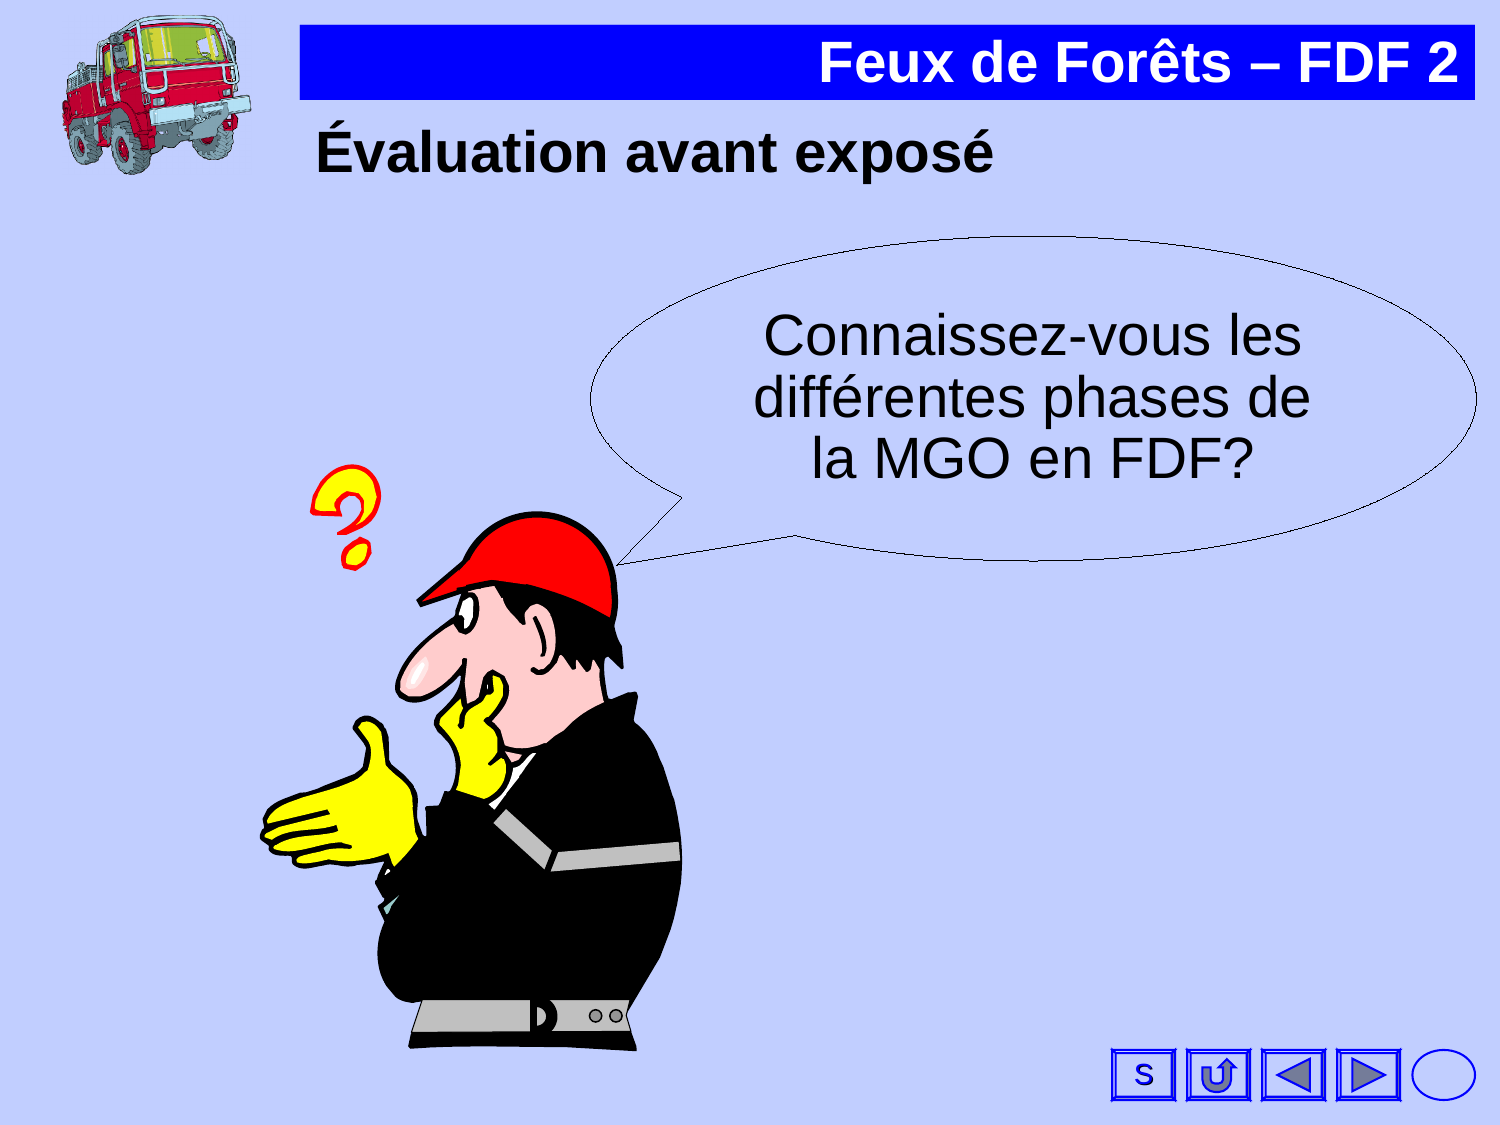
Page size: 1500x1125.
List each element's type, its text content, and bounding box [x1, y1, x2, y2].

text_box Feux de Forêts – FDF 2 [299, 24, 1475, 100]
text_box [309, 464, 382, 535]
text_box [259, 514, 683, 1052]
text_box Connaissez-vous les différentes phases de la MGO en FDF? [590, 236, 1477, 566]
text_box [341, 536, 372, 572]
text_box [1412, 1049, 1476, 1101]
text_box Évaluation avant exposé [299, 112, 1011, 193]
